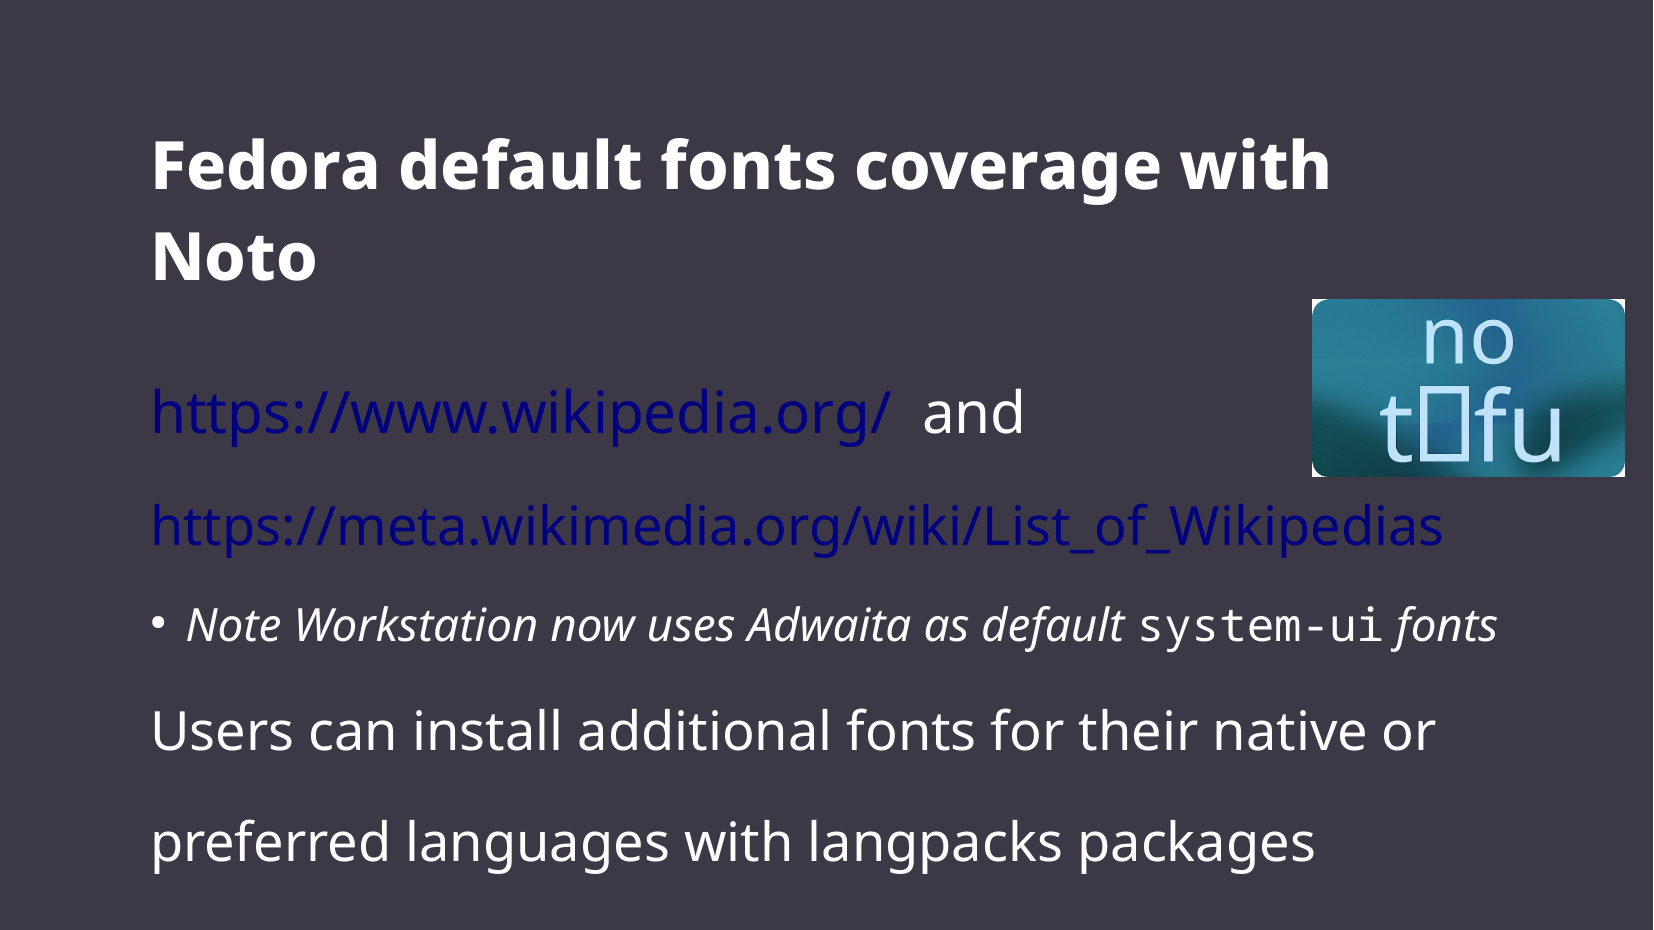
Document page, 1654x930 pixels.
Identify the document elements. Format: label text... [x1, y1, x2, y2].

subtitle https://www.wikipedia.org/ and https://meta.wikimedia.org/wiki/List_of_Wikipedias Note Workstation now uses Adwaita as default system-ui fonts Users can install additional fonts for their native or preferred languages with langpacks packages [150, 331, 1501, 930]
picture [1312, 299, 1625, 477]
title Fedora default fonts coverage with Noto [150, 144, 1501, 301]
